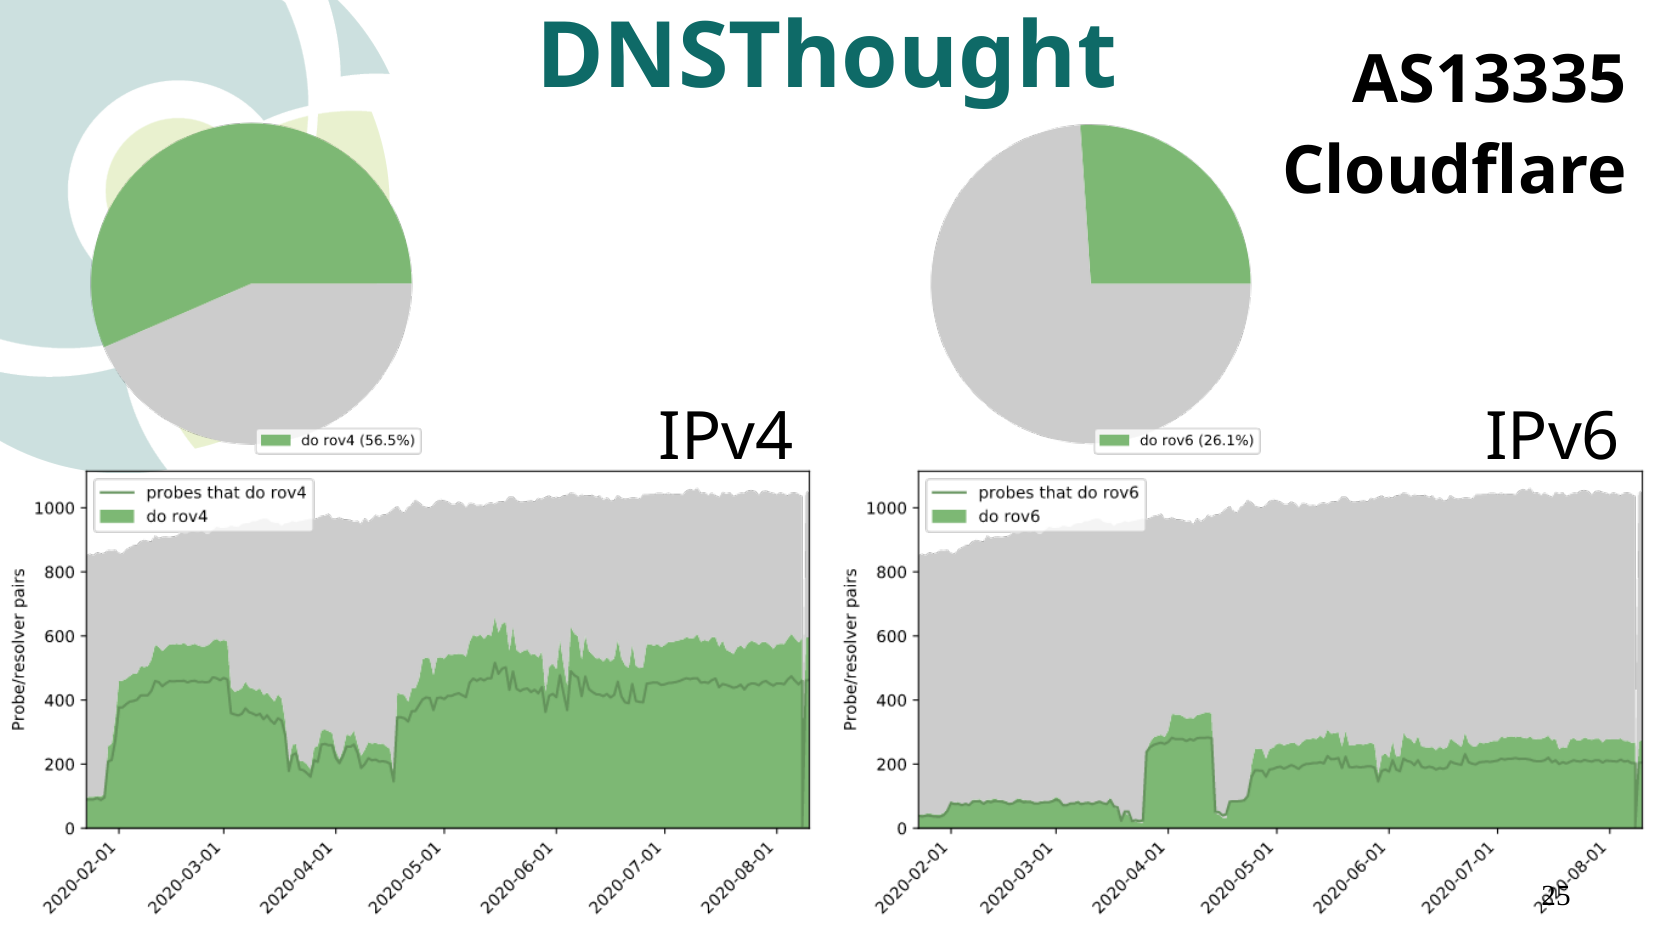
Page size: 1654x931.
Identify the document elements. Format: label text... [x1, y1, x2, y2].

picture [0, 94, 827, 929]
text_box AS13335 Cloudflare [1240, 23, 1642, 271]
title DNSThought [82, 8, 1571, 221]
text_box IPv4 [602, 380, 809, 454]
text_box IPv6 [1429, 380, 1636, 454]
picture [832, 94, 1654, 929]
